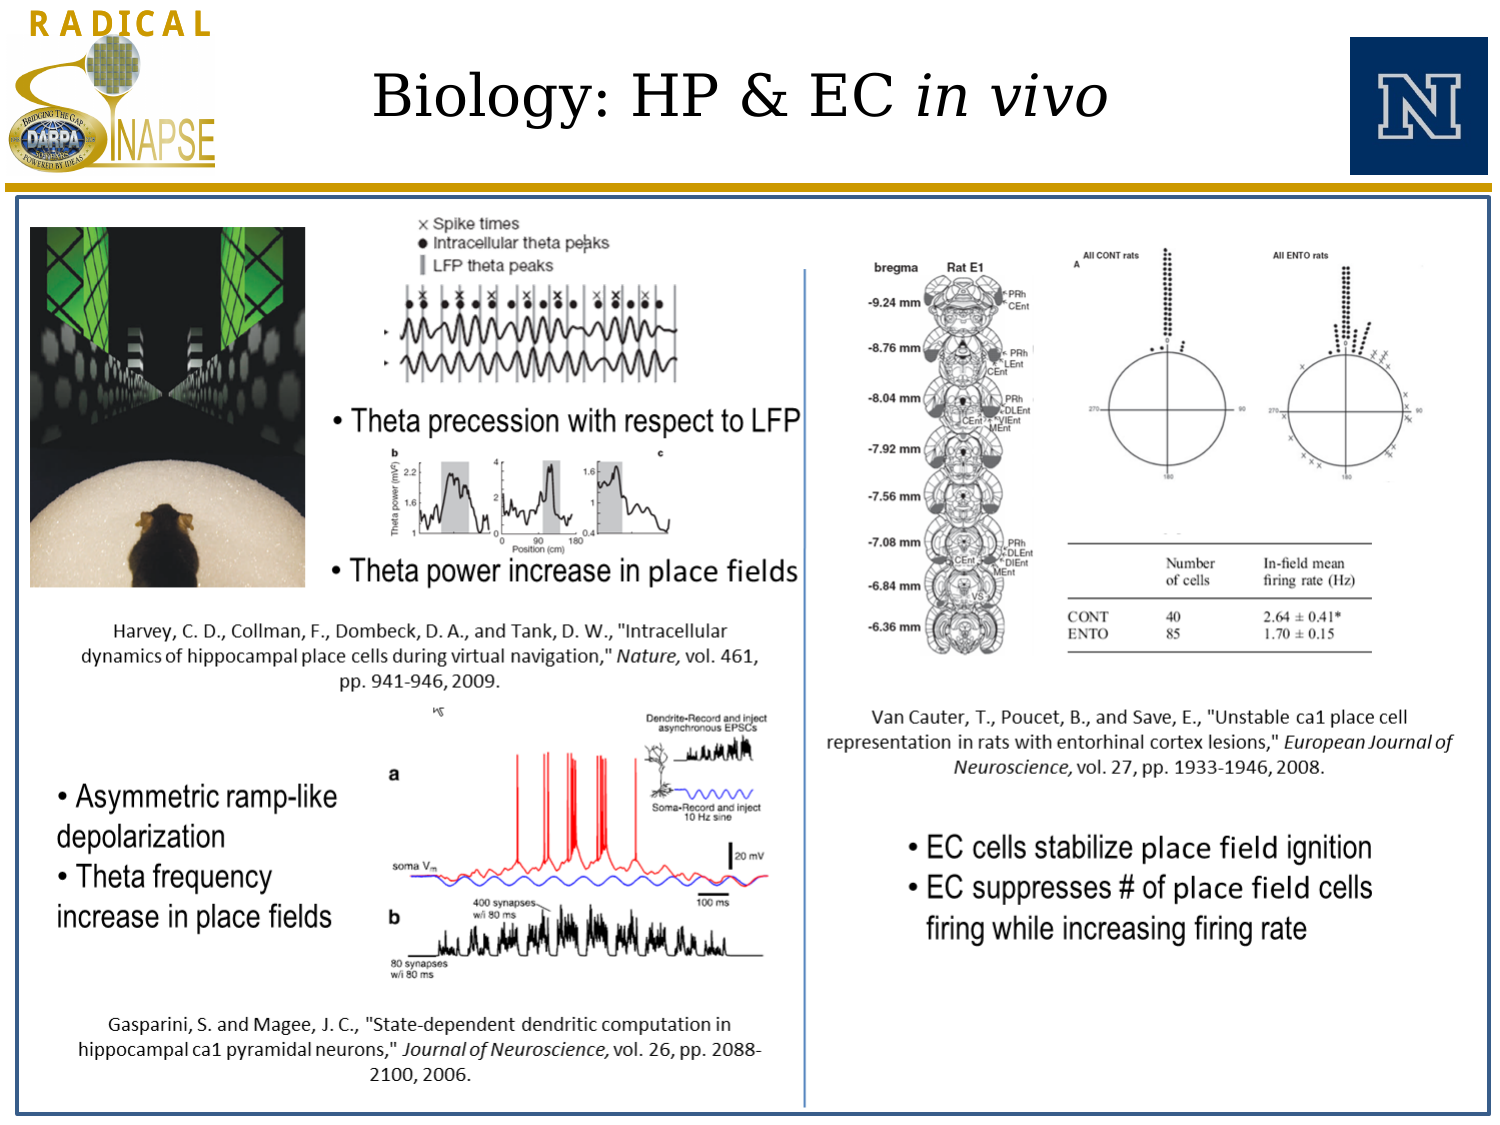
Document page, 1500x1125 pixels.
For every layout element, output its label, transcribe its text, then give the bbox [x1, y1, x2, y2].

picture [15, 184, 1491, 1116]
picture [1350, 37, 1488, 175]
text_box Biology: HP & EC in vivo [262, 50, 1238, 139]
